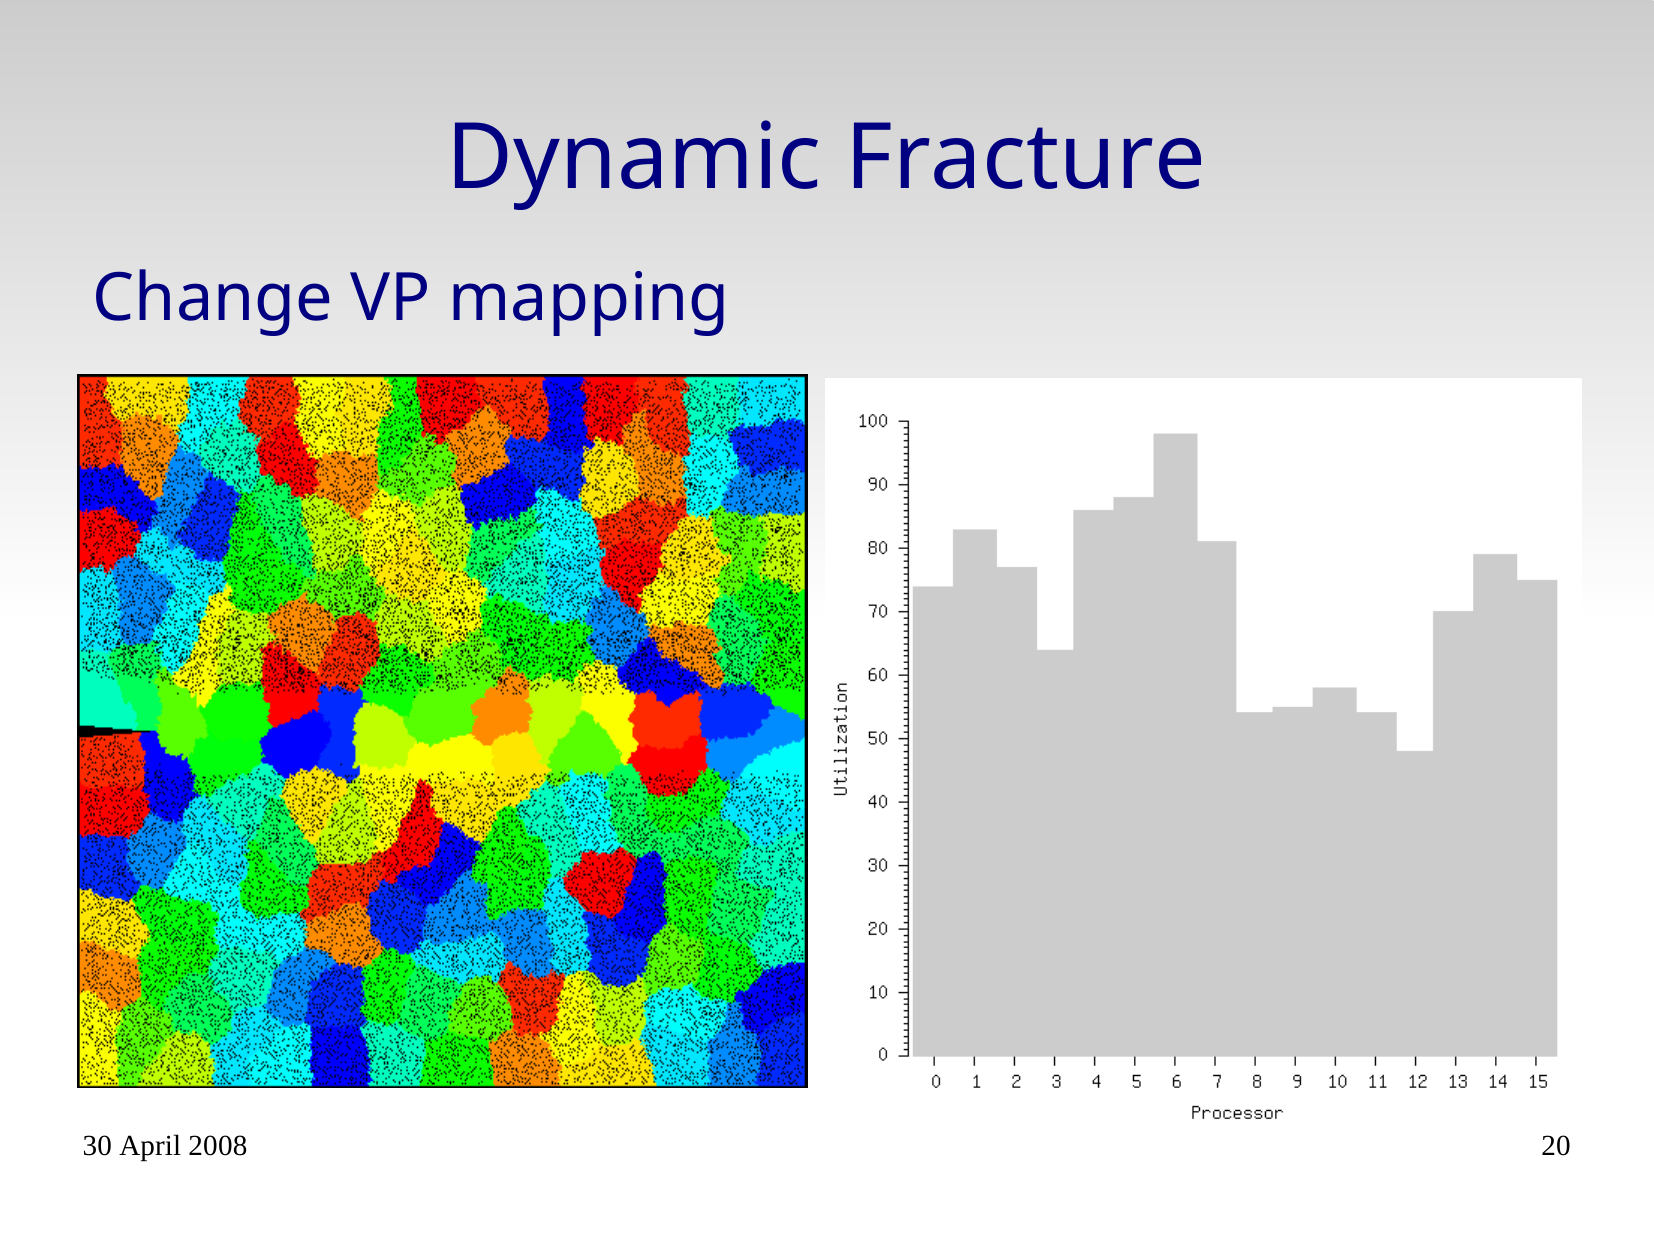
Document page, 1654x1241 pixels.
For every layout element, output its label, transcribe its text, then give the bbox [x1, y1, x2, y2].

picture [77, 374, 808, 1088]
title Dynamic Fracture [82, 49, 1571, 257]
picture [825, 378, 1582, 1132]
list Change VP mapping [75, 248, 1564, 1053]
